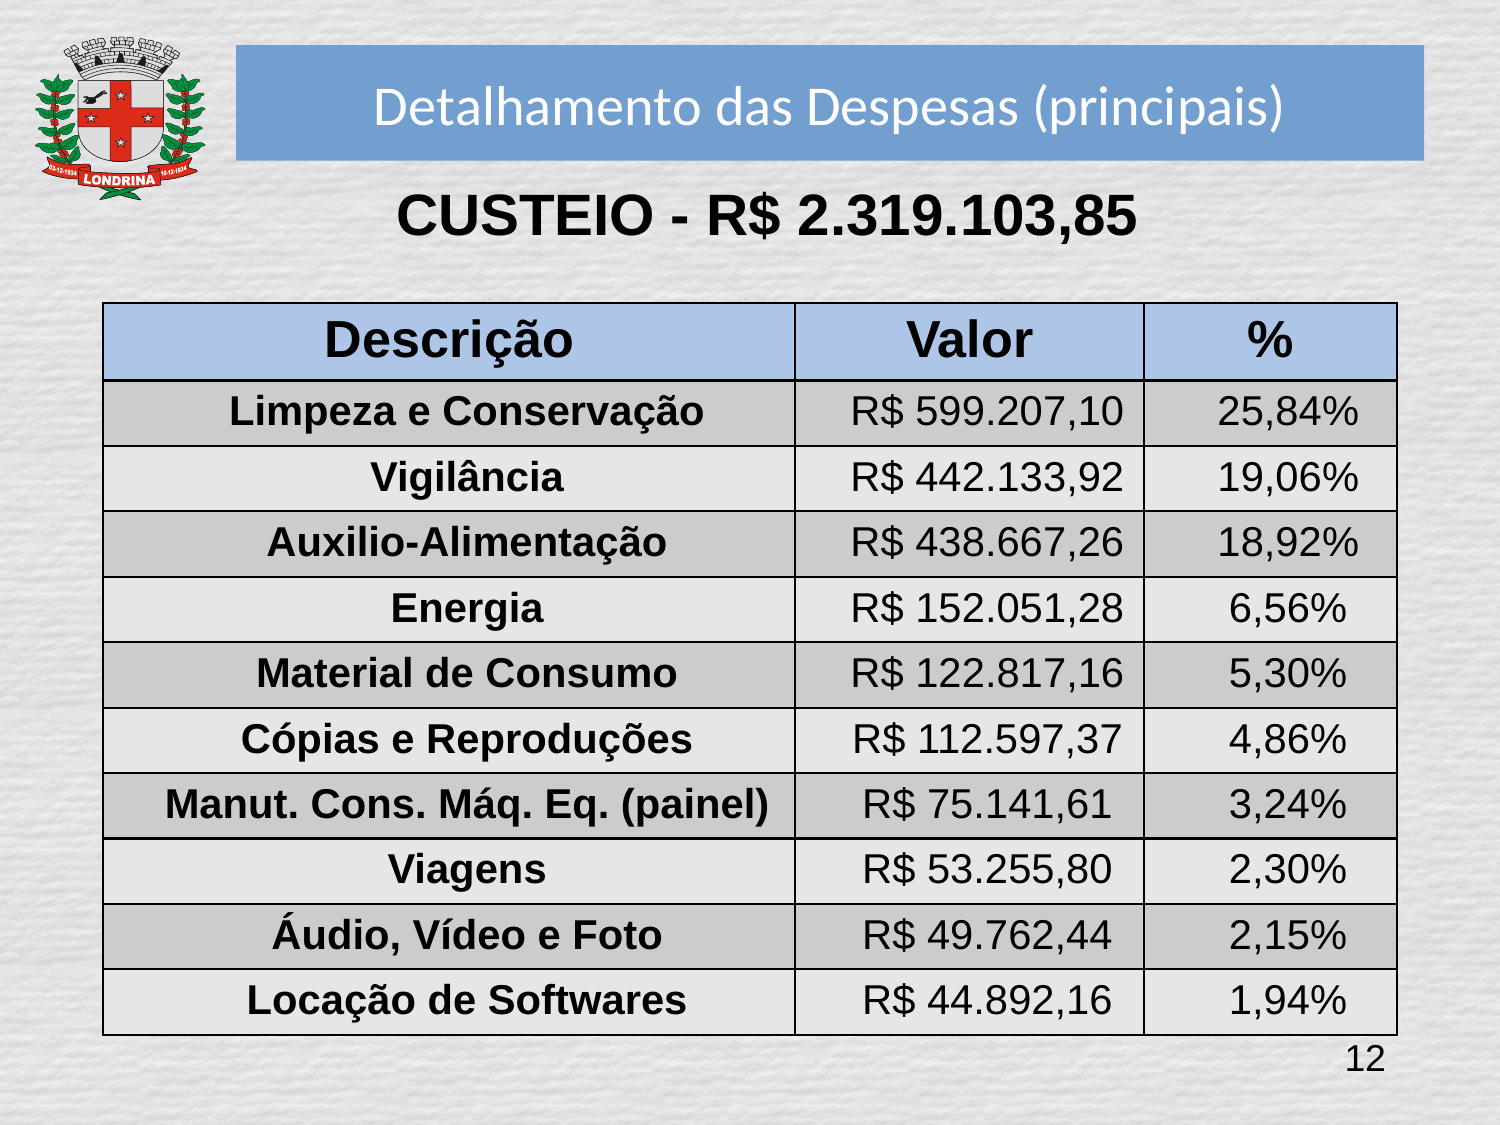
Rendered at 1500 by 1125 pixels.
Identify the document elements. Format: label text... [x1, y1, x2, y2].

table_cell R$ 112.597,37 [796, 709, 1143, 772]
table_cell R$ 75.141,61 [796, 774, 1143, 837]
table_header % [1145, 304, 1396, 379]
table_cell R$ 442.133,92 [796, 447, 1143, 510]
table_cell Vigilância [104, 447, 794, 510]
table_header Valor [796, 304, 1143, 379]
picture [0, 0, 1500, 1125]
table_cell 6,56% [1145, 578, 1396, 641]
table_cell Auxilio-Alimentação [104, 512, 794, 576]
text_box Detalhamento das Despesas (principais) [236, 45, 1425, 161]
table_cell 5,30% [1145, 643, 1396, 707]
text_box CUSTEIO - R$ 2.319.103,85 [330, 170, 1205, 254]
table_cell R$ 438.667,26 [796, 512, 1143, 576]
table_cell 3,24% [1145, 774, 1396, 837]
table_cell Viagens [104, 840, 794, 903]
table_cell R$ 44.892,16 [796, 970, 1143, 1034]
table_cell R$ 152.051,28 [796, 578, 1143, 641]
table_cell Locação de Softwares [104, 970, 794, 1034]
table_cell 2,15% [1145, 905, 1396, 968]
table_cell R$ 53.255,80 [796, 840, 1143, 903]
table_cell Limpeza e Conservação [104, 382, 794, 445]
table_cell R$ 599.207,10 [796, 382, 1143, 445]
table_header Descrição [104, 304, 794, 379]
table_cell 19,06% [1145, 447, 1396, 510]
table_cell 1,94% [1145, 970, 1396, 1034]
table_cell R$ 49.762,44 [796, 905, 1143, 968]
table_cell R$ 122.817,16 [796, 643, 1143, 707]
table_cell Material de Consumo [104, 643, 794, 707]
table_cell Manut. Cons. Máq. Eq. (painel) [104, 774, 794, 837]
table_cell 18,92% [1145, 512, 1396, 576]
table_cell Áudio, Vídeo e Foto [104, 905, 794, 968]
table_cell Energia [104, 578, 794, 641]
table_cell 25,84% [1145, 382, 1396, 445]
table_cell 4,86% [1145, 709, 1396, 772]
table_cell Cópias e Reproduções [104, 709, 794, 772]
text_box <número> [1329, 1027, 1500, 1098]
table_cell 2,30% [1145, 840, 1396, 903]
